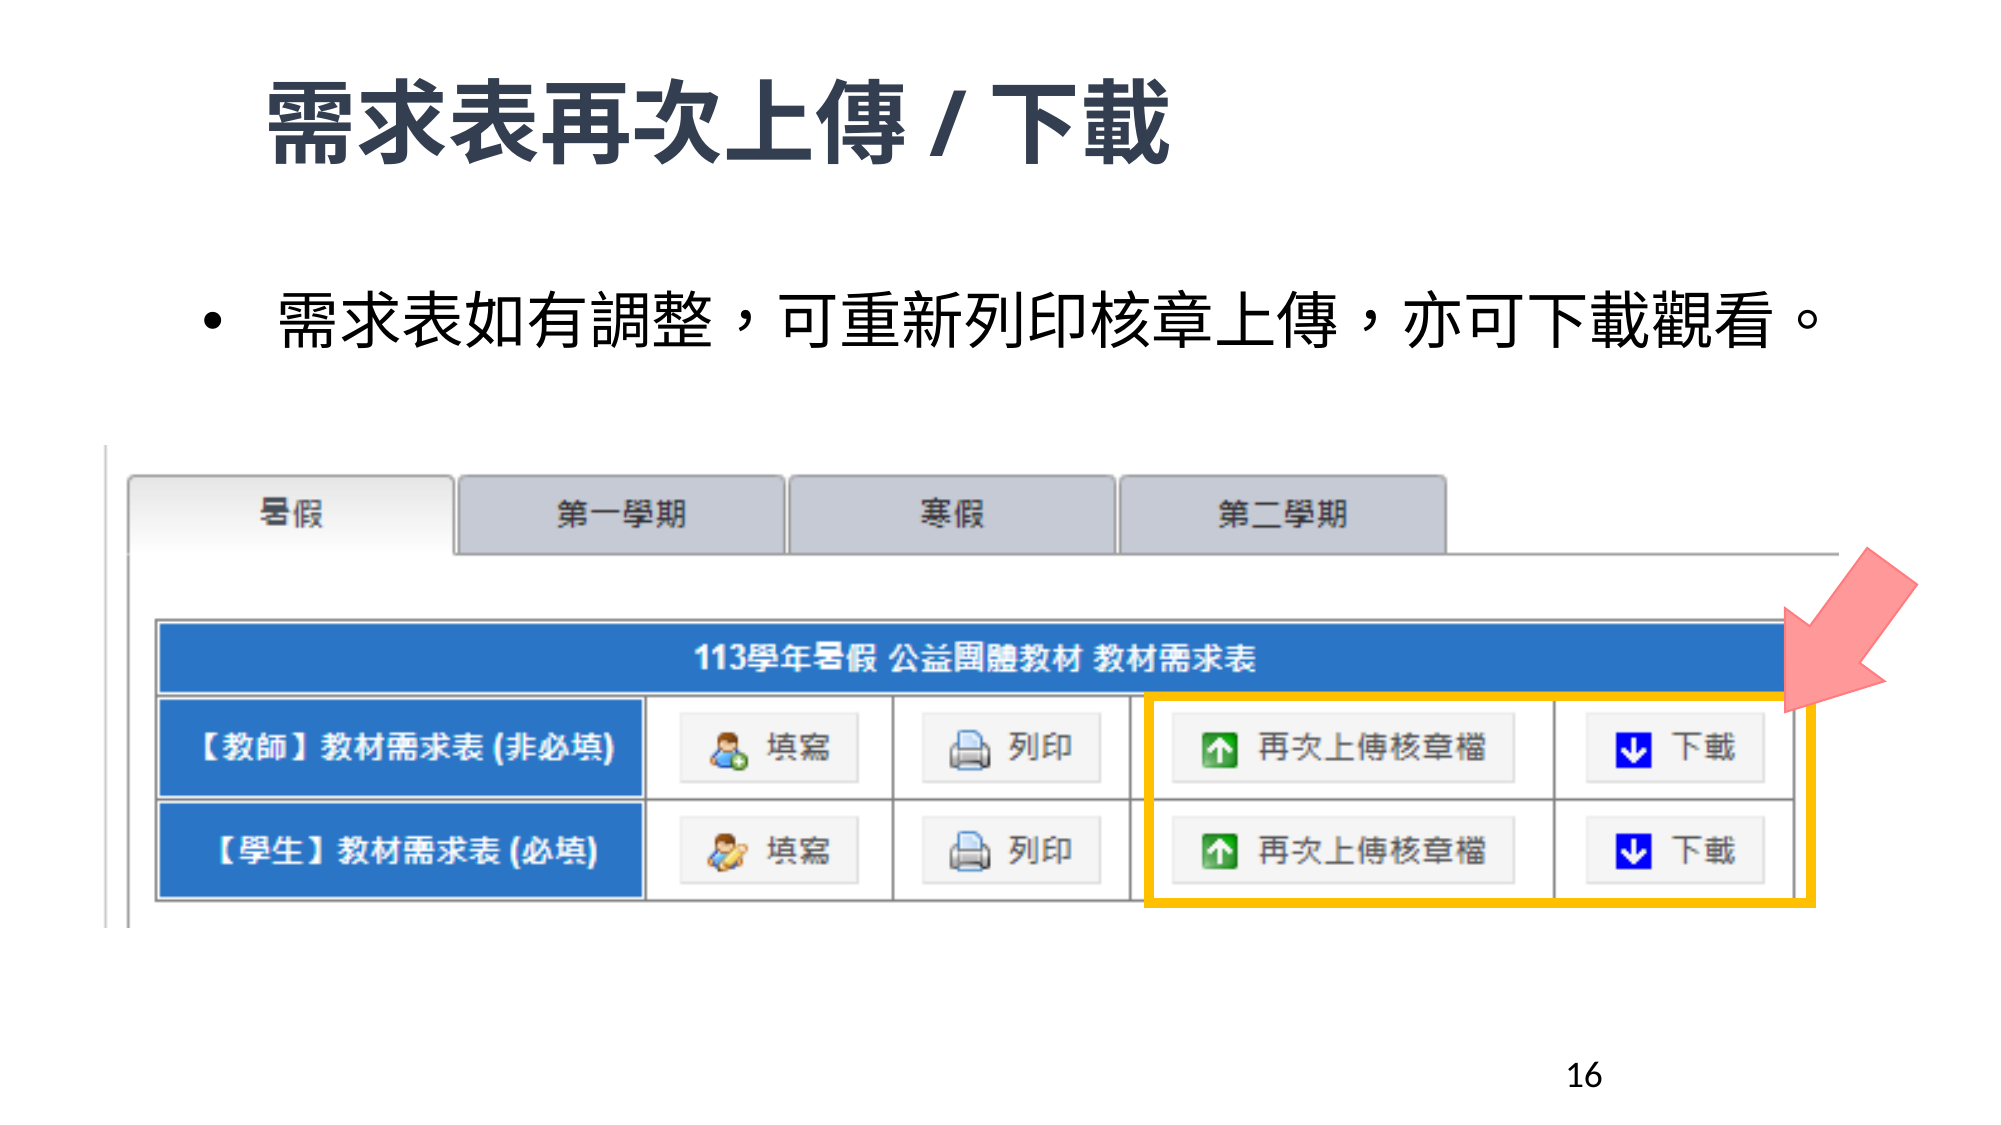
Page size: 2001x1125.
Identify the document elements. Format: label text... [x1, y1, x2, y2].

text_box [1784, 547, 1918, 713]
text_box 15 [1550, 1042, 2000, 1103]
text_box 需求表如有調整，可重新列印核章上傳，亦可下載觀看。 [186, 282, 1814, 445]
text_box 需求表再次上傳/下載 [250, 58, 1188, 183]
picture [100, 445, 1839, 928]
picture [1154, 701, 1806, 898]
